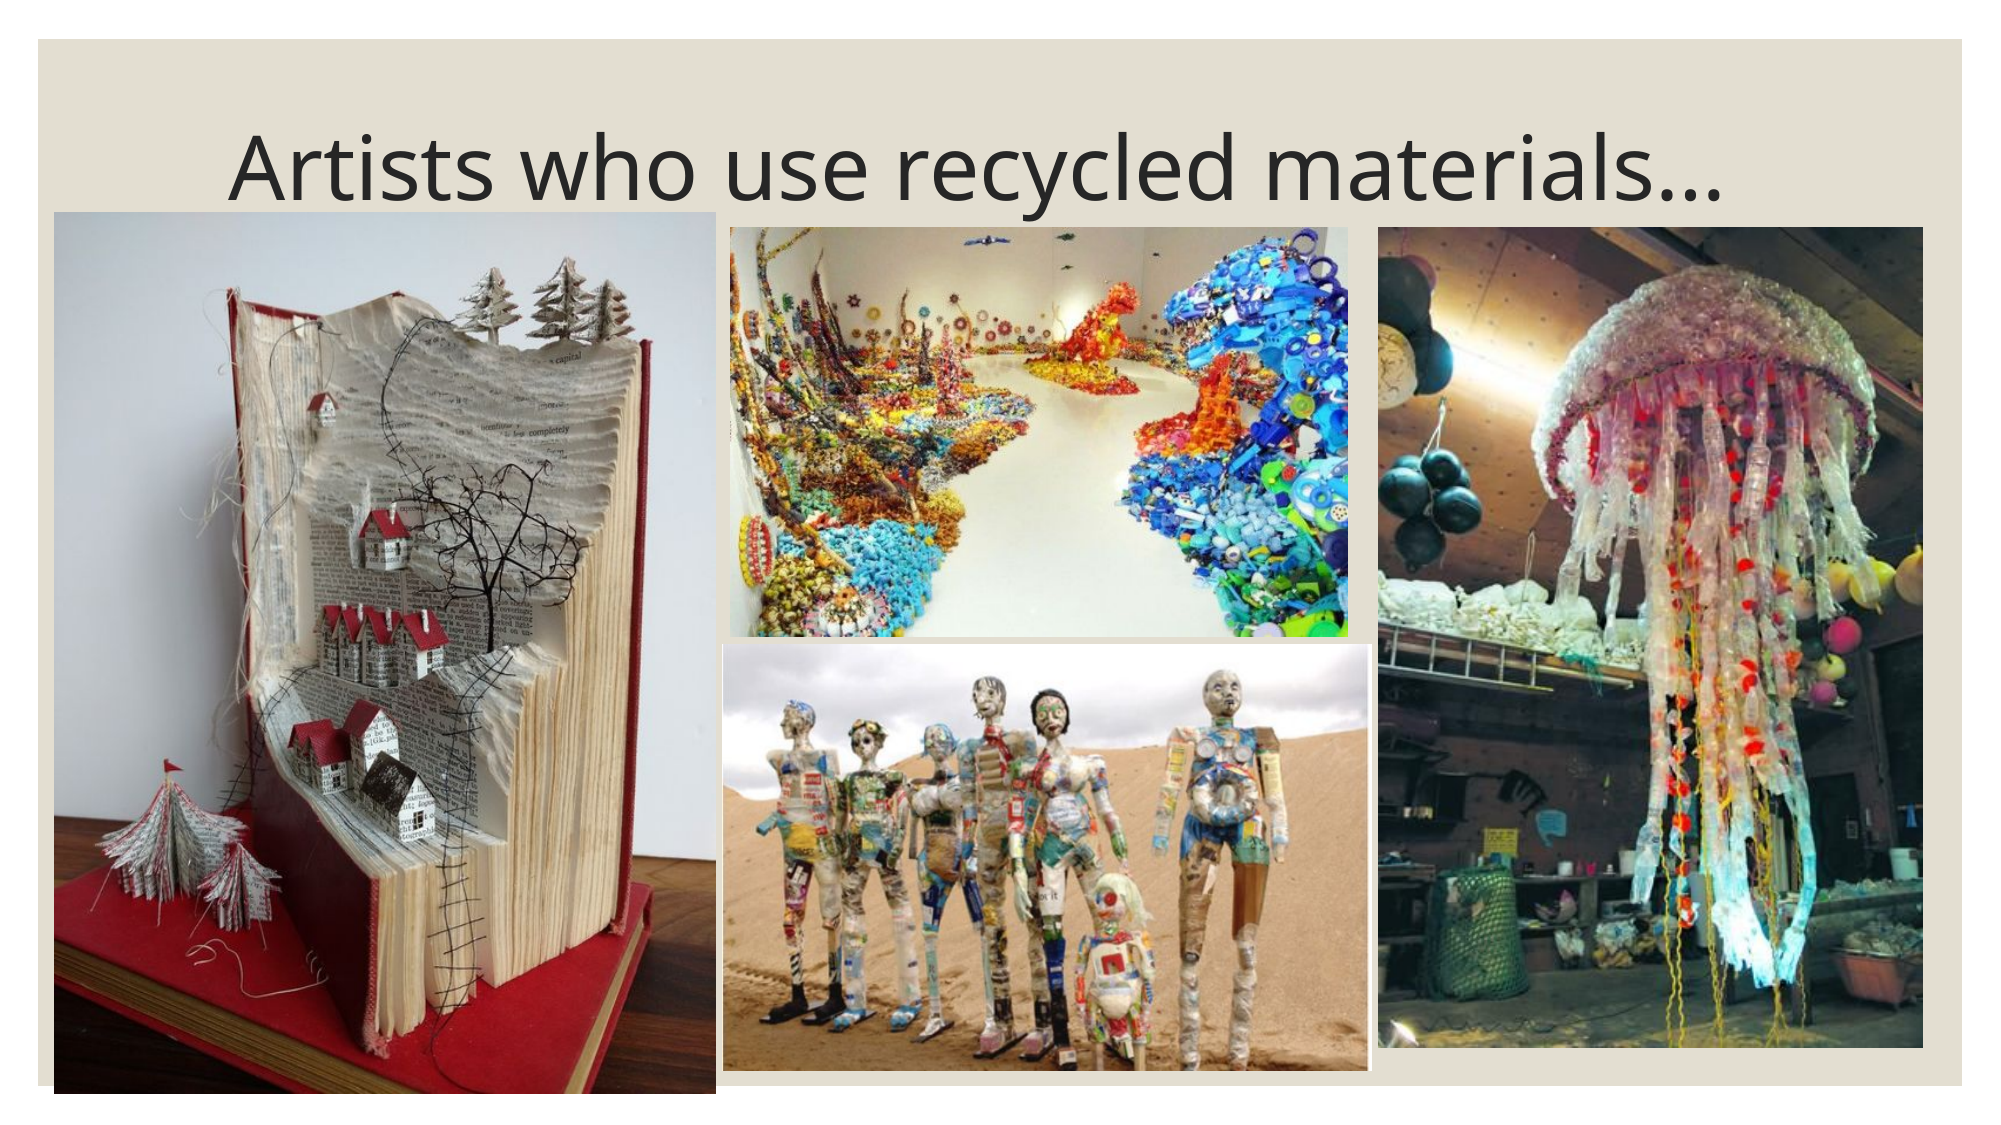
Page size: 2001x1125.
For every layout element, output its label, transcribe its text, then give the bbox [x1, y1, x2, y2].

title Artists who use recycled materials… [213, 58, 1864, 284]
picture [1378, 227, 1923, 1048]
picture [54, 212, 716, 1094]
picture [722, 644, 1372, 1071]
picture [730, 227, 1348, 638]
